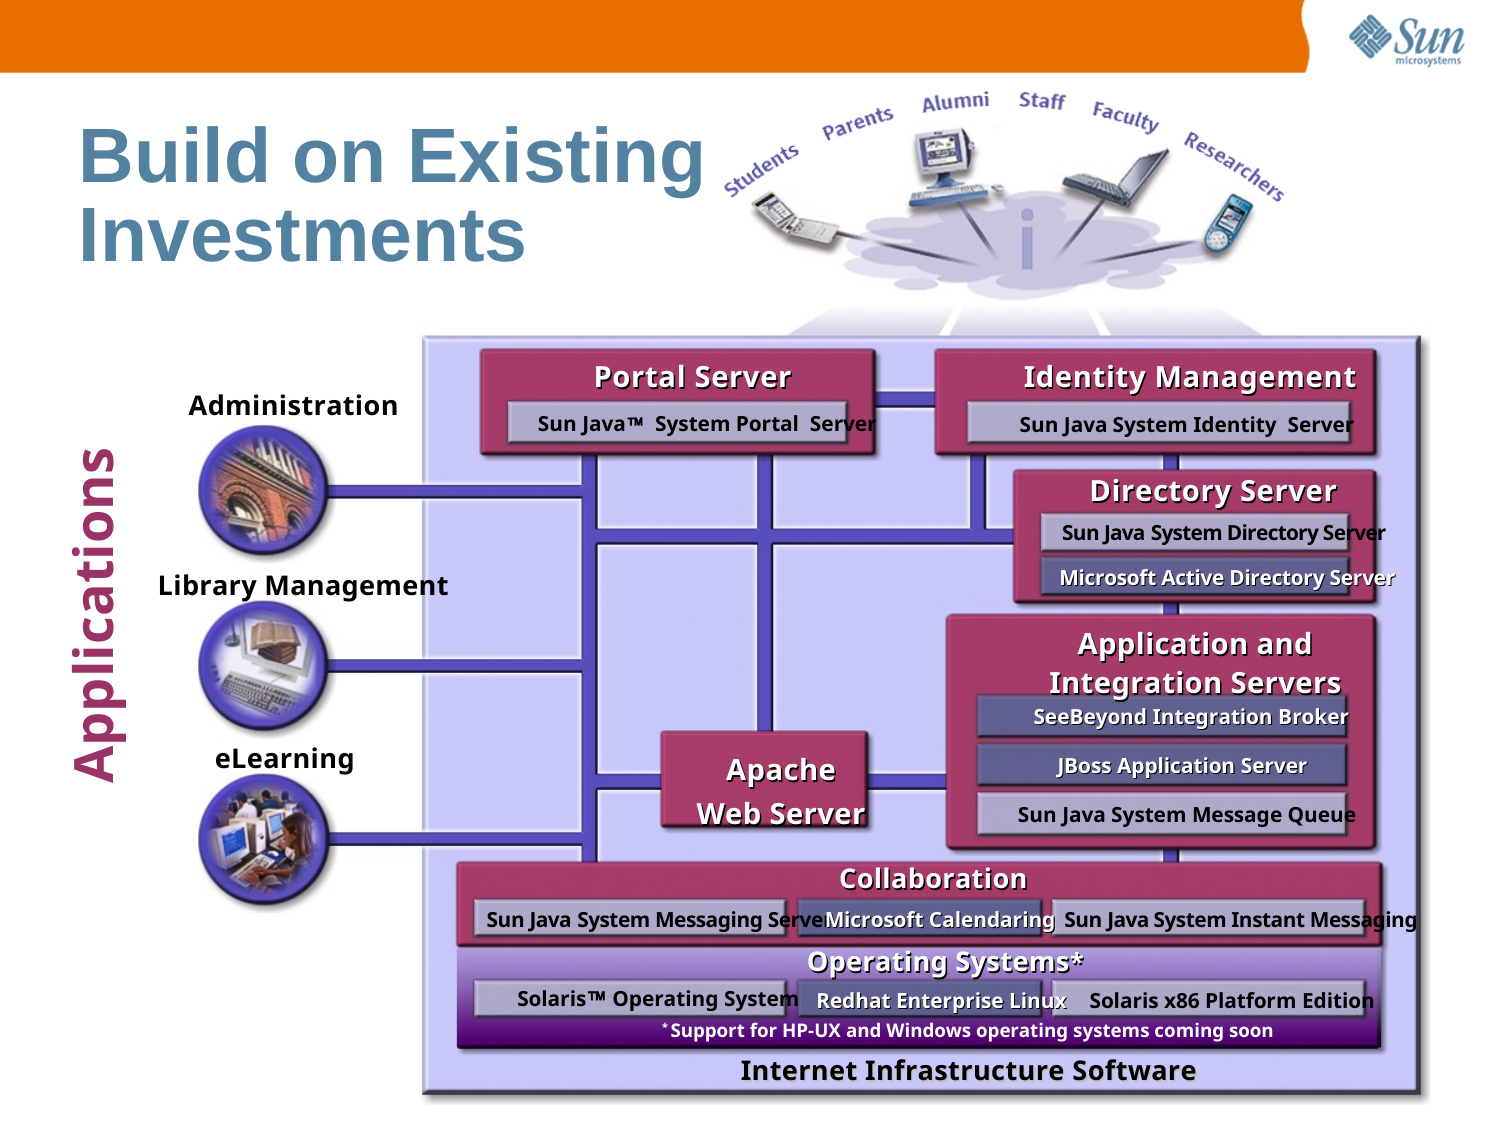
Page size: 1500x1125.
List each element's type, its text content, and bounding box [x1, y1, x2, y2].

text_box Library Management [157, 570, 437, 603]
text_box Redhat Enterprise Linux [816, 987, 1089, 1020]
text_box Microsoft Calendaring [824, 906, 1045, 946]
picture [198, 124, 1431, 1105]
text_box Portal Server [593, 360, 784, 396]
text_box Sun Java System Message Queue [1017, 801, 1353, 846]
text_box Sun Java System Identity Server [1019, 411, 1352, 455]
text_box Solaris x86 Platform Edition [1089, 987, 1440, 1033]
picture [686, 84, 1310, 237]
text_box * Support for HP-UX and Windows operating systems coming soon [662, 1020, 1340, 1050]
text_box Collaboration [839, 864, 1027, 897]
text_box Applications [63, 442, 128, 784]
text_box Microsoft Active Directory Server [1059, 564, 1386, 602]
text_box Sun Java System Portal Server [537, 410, 875, 456]
text_box Directory Server [1089, 474, 1326, 510]
text_box Sun Java System Messaging Server [486, 906, 824, 953]
text_box Apache Web Server [696, 745, 862, 819]
picture [0, 0, 1500, 75]
text_box Sun Java System Instant Messaging [1064, 906, 1409, 953]
text_box Administration [188, 390, 392, 424]
text_box eLearning [214, 743, 356, 776]
text_box Internet Infrastructure Software [740, 1055, 1158, 1088]
text_box Application and Integration Servers [1049, 623, 1324, 693]
title Build on Existing Investments [78, 120, 1369, 301]
text_box JBoss Application Server [1057, 753, 1309, 796]
text_box Sun Java System Directory Server [1061, 520, 1386, 559]
text_box Identity Management [1023, 360, 1326, 396]
text_box Solaris Operating System [517, 985, 834, 1031]
text_box Operating Systems* [806, 946, 1070, 980]
text_box SeeBeyond Integration Broker [1033, 704, 1333, 748]
